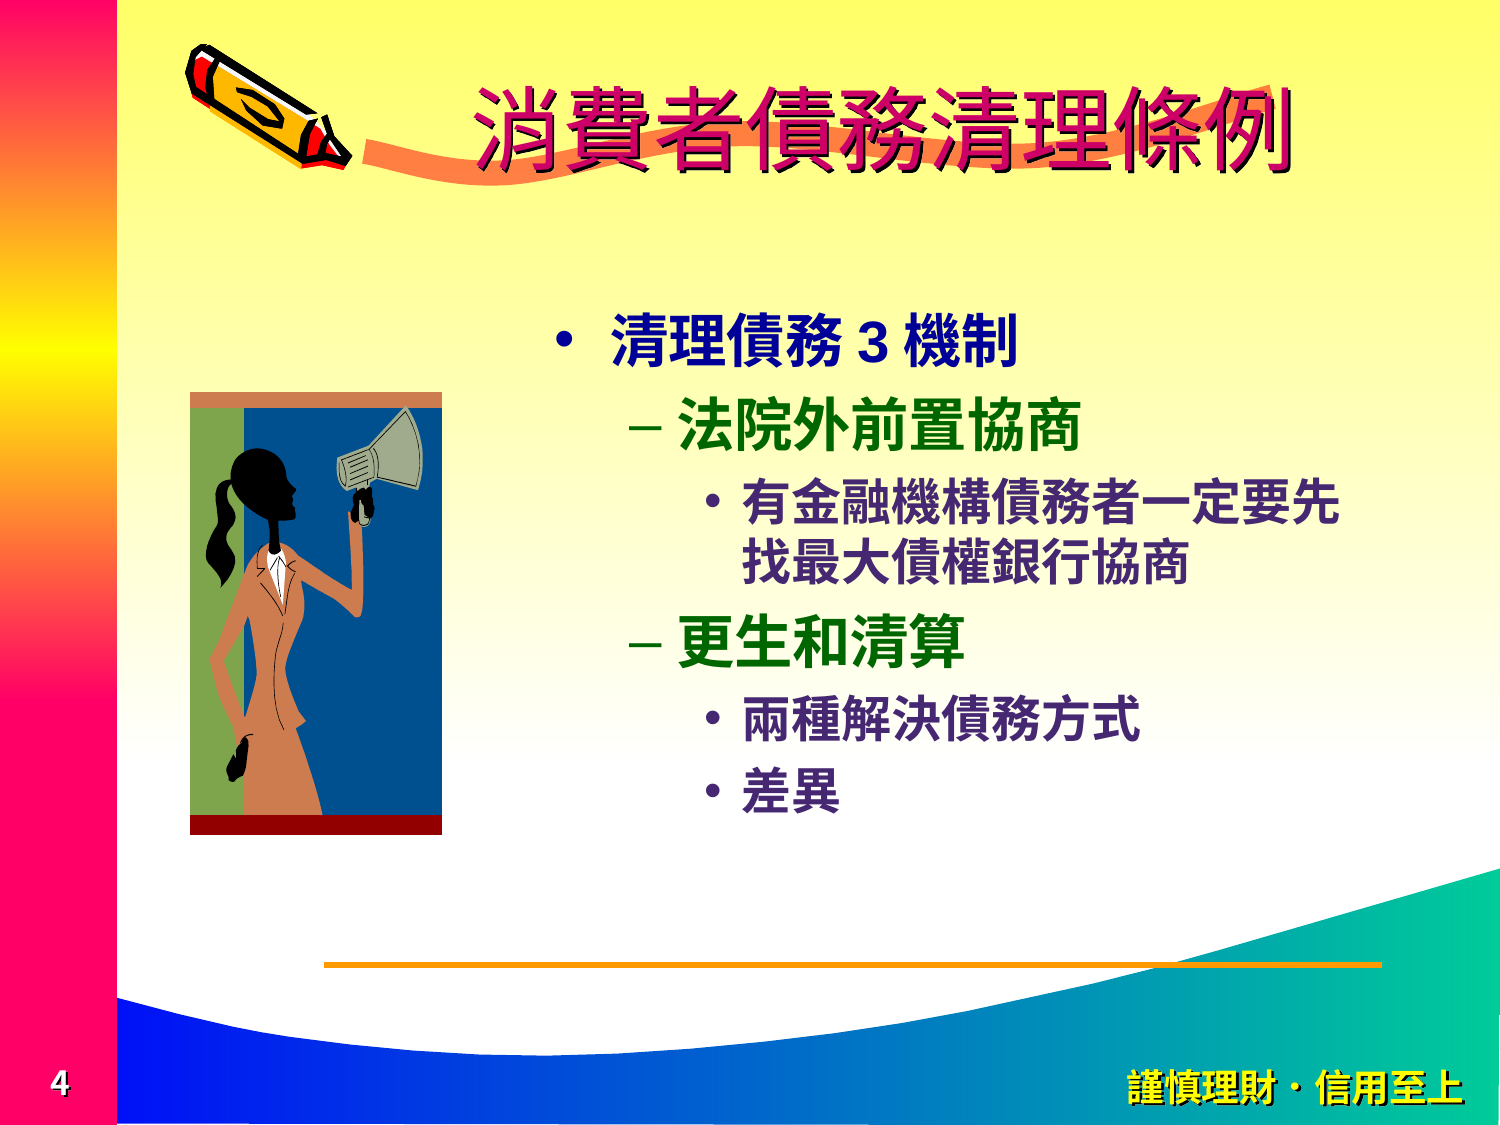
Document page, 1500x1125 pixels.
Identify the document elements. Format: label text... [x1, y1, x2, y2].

list 清理債務3機制 法院外前置協商 有金融機構債務者一定要先找最大債權銀行協商 更生和清算 兩種解決債務方式 差異 [539, 296, 1363, 959]
picture [190, 392, 442, 835]
title 消費者債務清理條例 [455, 64, 1424, 165]
